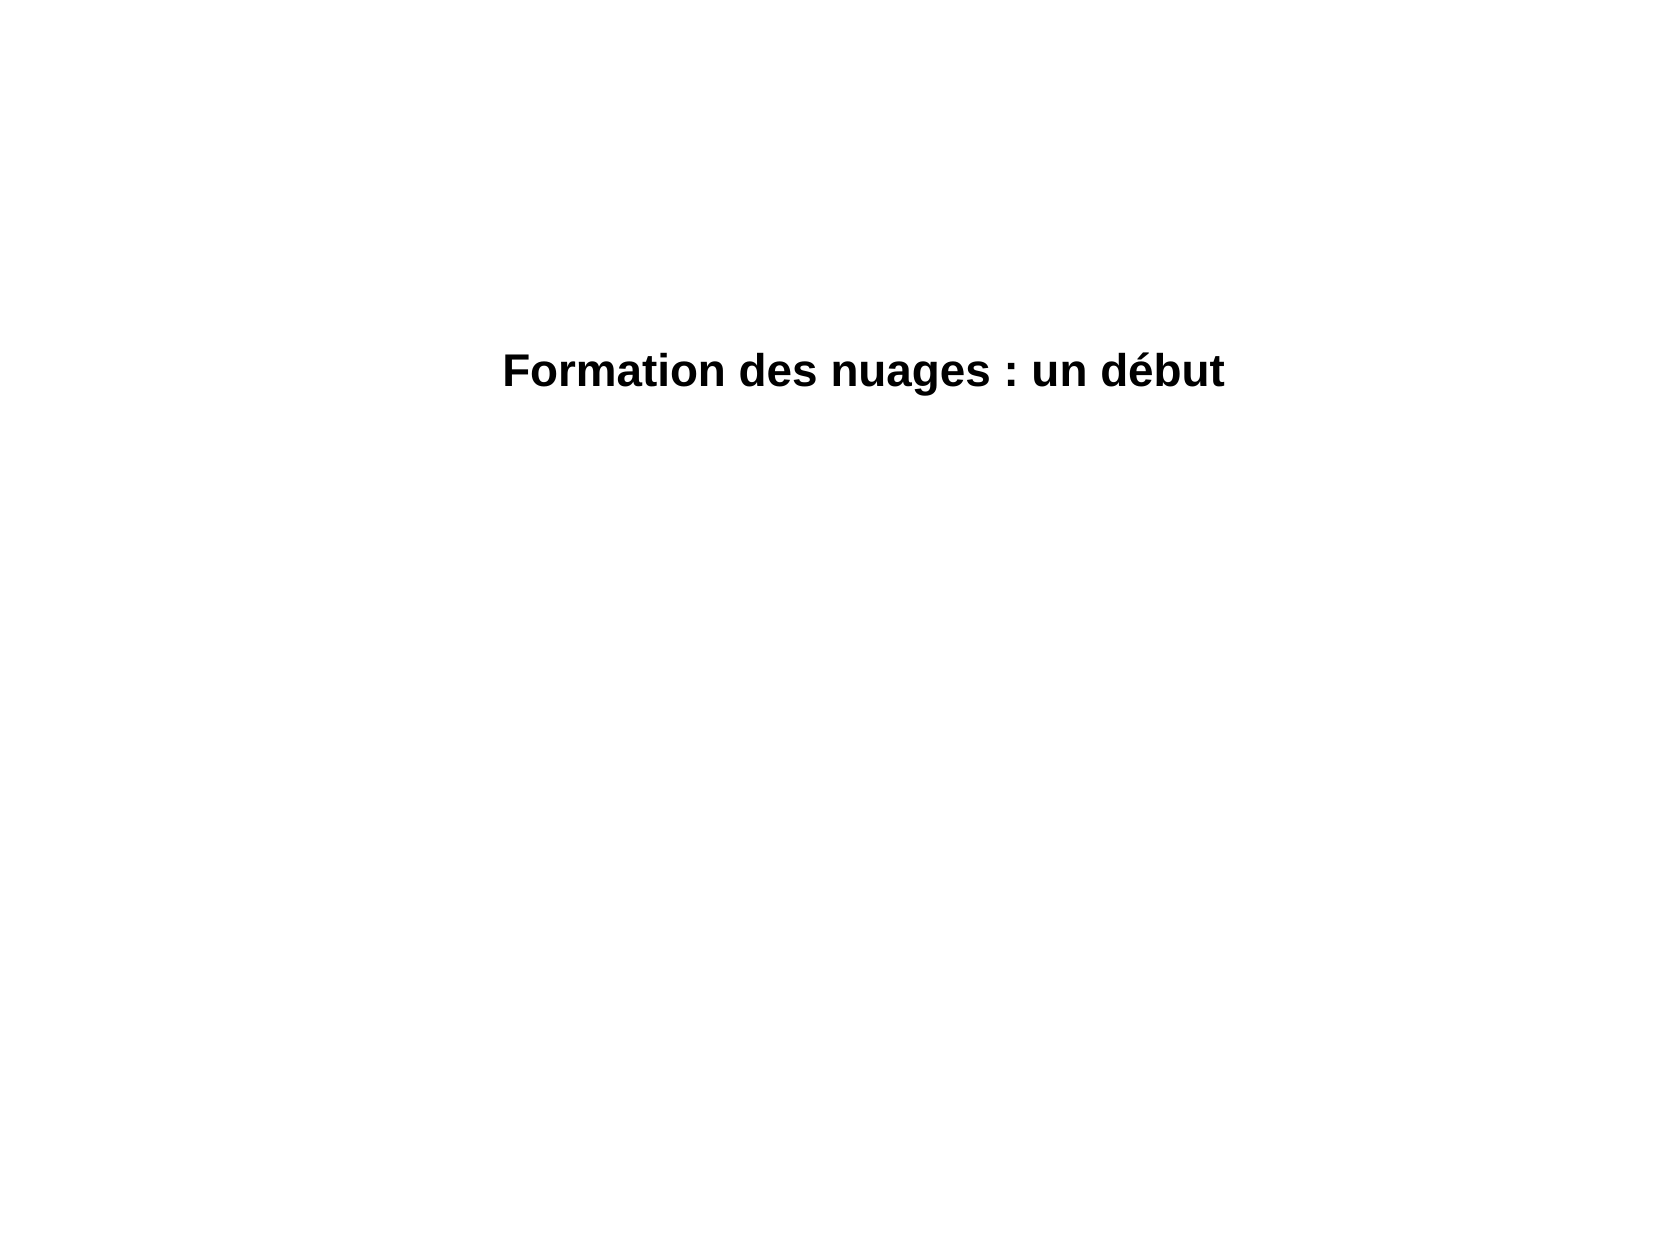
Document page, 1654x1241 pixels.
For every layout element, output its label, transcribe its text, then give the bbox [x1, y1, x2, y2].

text_box Formation des nuages : un début [487, 337, 1224, 404]
